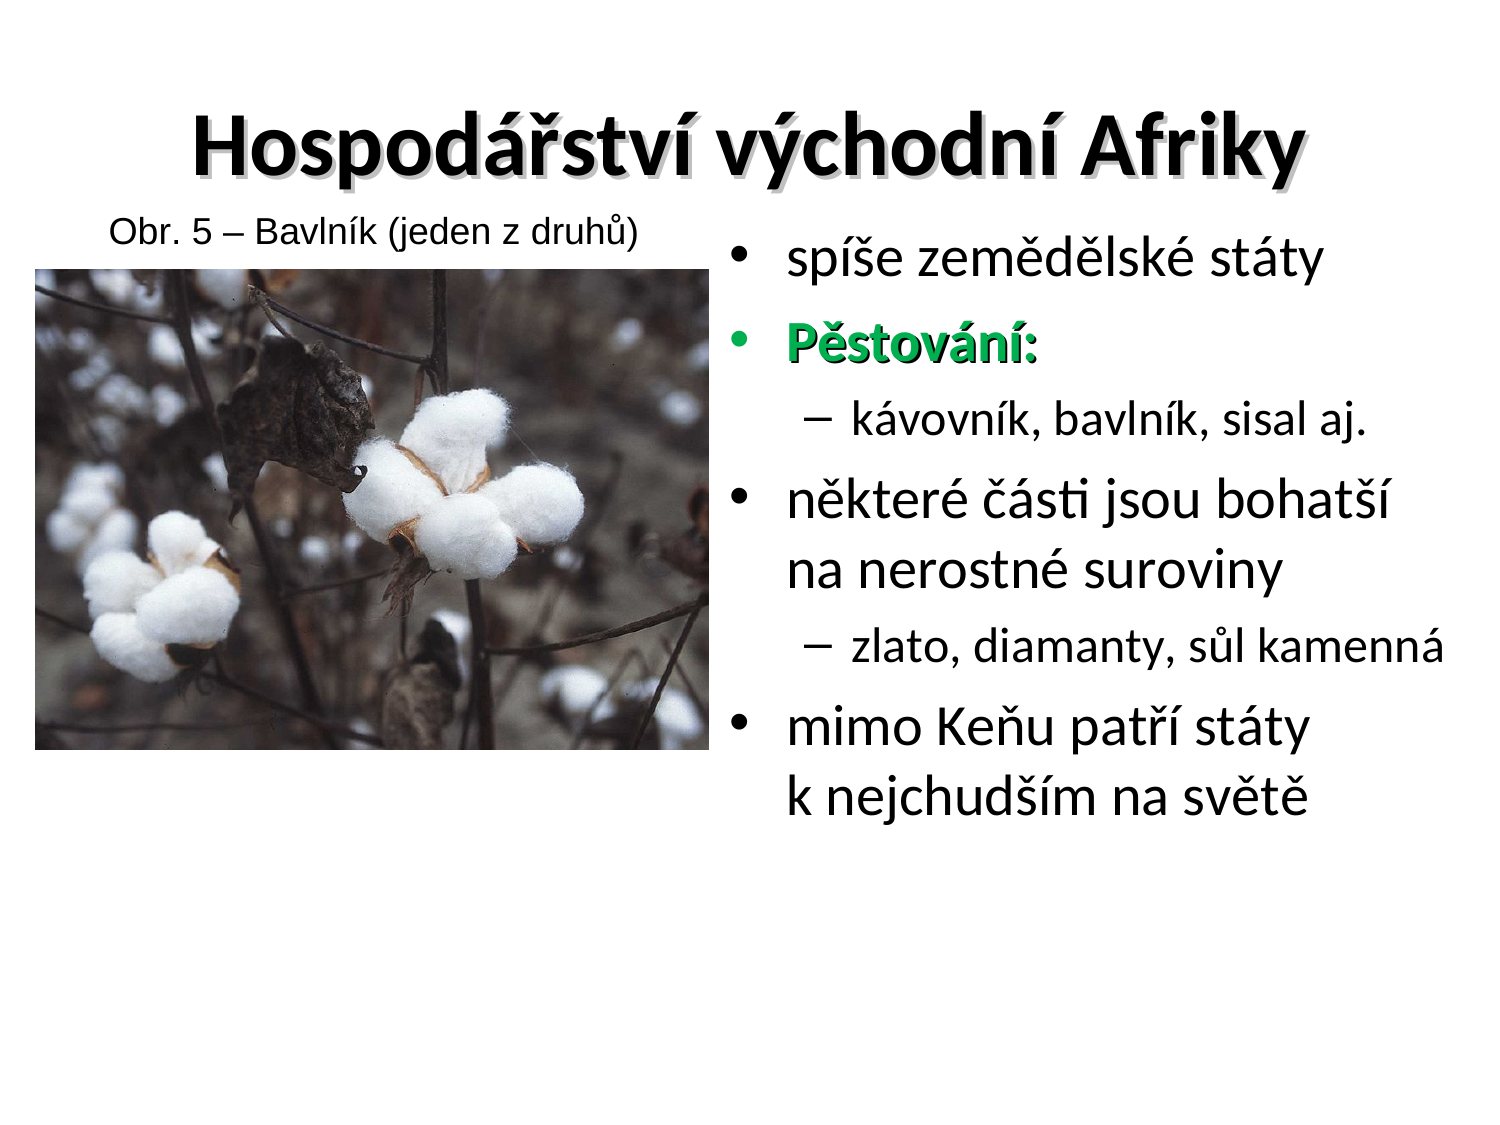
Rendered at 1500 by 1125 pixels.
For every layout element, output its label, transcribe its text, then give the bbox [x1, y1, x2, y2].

text_box Obr. 5 – Bavlník (jeden z druhů) [93, 199, 680, 260]
picture [35, 269, 709, 751]
title Hospodářství východní Afriky [75, 45, 1426, 233]
list spíše zemědělské státy Pěstování: kávovník, bavlník, sisal aj. některé části jsou bohatší na nerostné suroviny zlato, diamanty, sůl kamenná mimo Keňu patří státy k nejchudším na světě [714, 210, 1465, 933]
